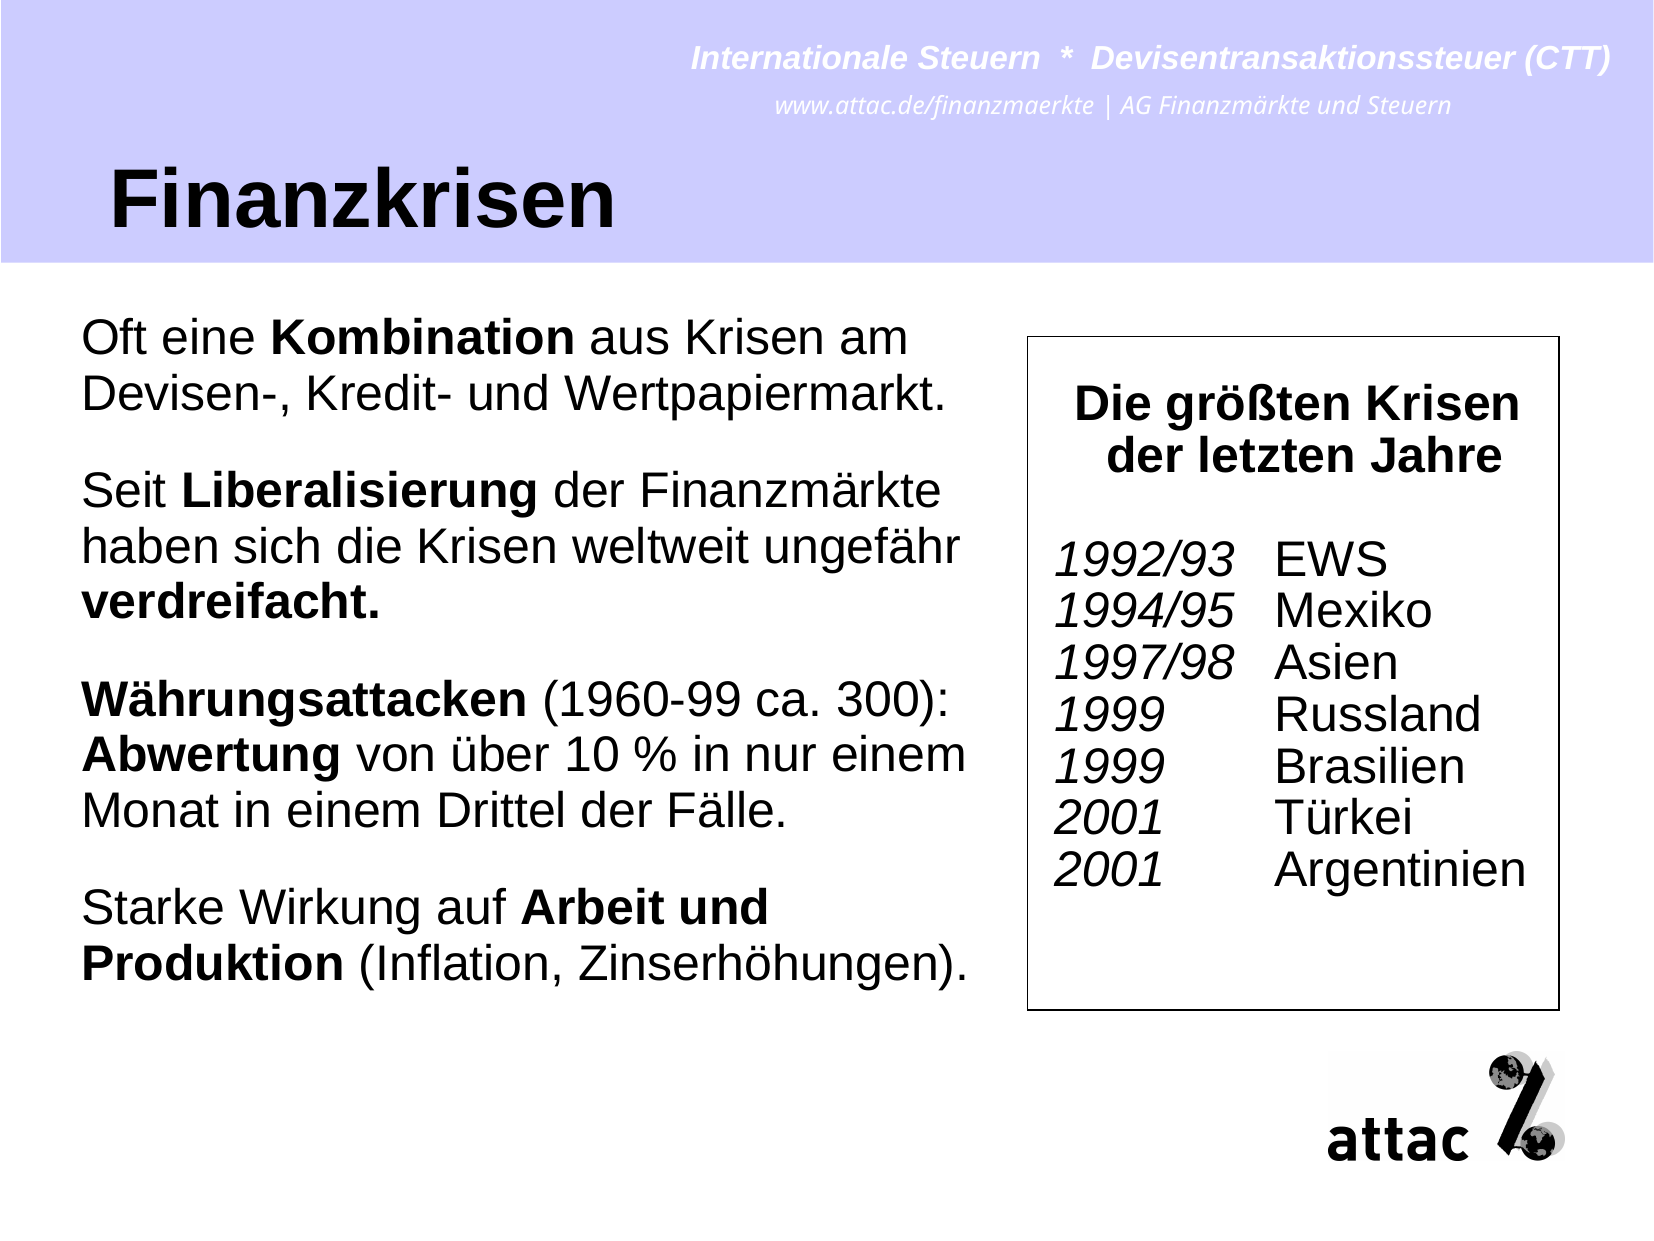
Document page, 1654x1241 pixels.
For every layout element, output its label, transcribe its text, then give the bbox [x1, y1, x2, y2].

text_box www.attac.de/finanzmaerkte | AG Finanzmärkte und Steuern [759, 76, 1534, 131]
text_box Die größten Krisen der letzten Jahre 1992/93 EWS 1994/95 Mexiko 1997/98 Asien 1999 Russland 1999 Brasilien 2001 Türkei 2001 Argentinien [1039, 371, 1558, 905]
text_box Oft eine Kombination aus Krisen am Devisen-, Kredit- und Wertpapiermarkt. Seit Liberalisierung der Finanzmärkte haben sich die Krisen weltweit ungefähr verdreifacht. Währungsattacken (1960-99 ca. 300): Abwertung von über 10 % in nur einem Monat in einem Drittel der Fälle. Starke Wirkung auf Arbeit und Produktion (Inflation, Zinserhöhungen). [66, 301, 1000, 999]
text_box Finanzkrisen [94, 159, 656, 250]
text_box Die größten Krisen der letzten Jahre 1992/93 EWS 1994/95 Mexiko 1997/98 Asien 1999 Russland 1999 Brasilien 2001 Türkei 2001 Argentinien [1560, 371, 1571, 905]
text_box Internationale Steuern * Devisentransaktionssteuer (CTT) [407, 41, 1654, 77]
picture [1328, 1051, 1565, 1161]
text_box [1, 0, 1654, 263]
